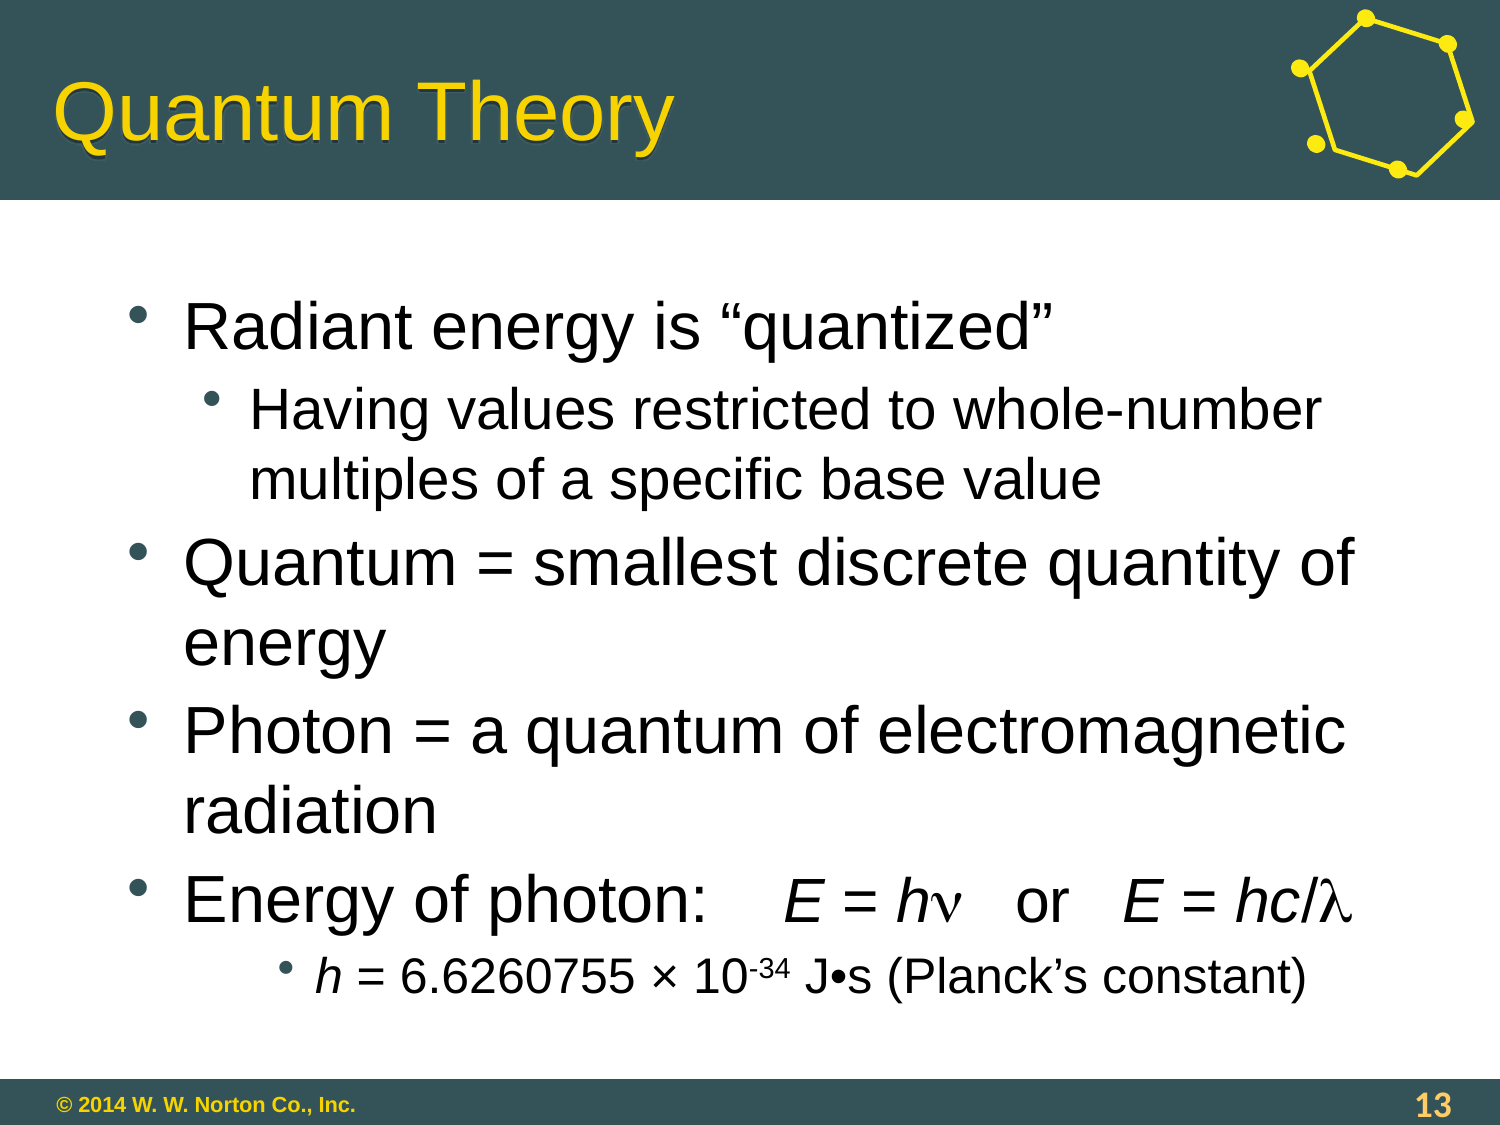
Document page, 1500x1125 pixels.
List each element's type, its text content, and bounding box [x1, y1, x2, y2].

slide_number <number> [1390, 1076, 1468, 1125]
list Radiant energy is “quantized” Having values restricted to whole-number multiples of a specific base value Quantum = smallest discrete quantity of energy Photon = a quantum of electromagnetic radiation Energy of photon: E = h or E = hc/ h = 6.6260755 × 10-34 J•s (Planck’s constant) [112, 275, 1438, 1038]
title Quantum Theory [37, 19, 1118, 195]
